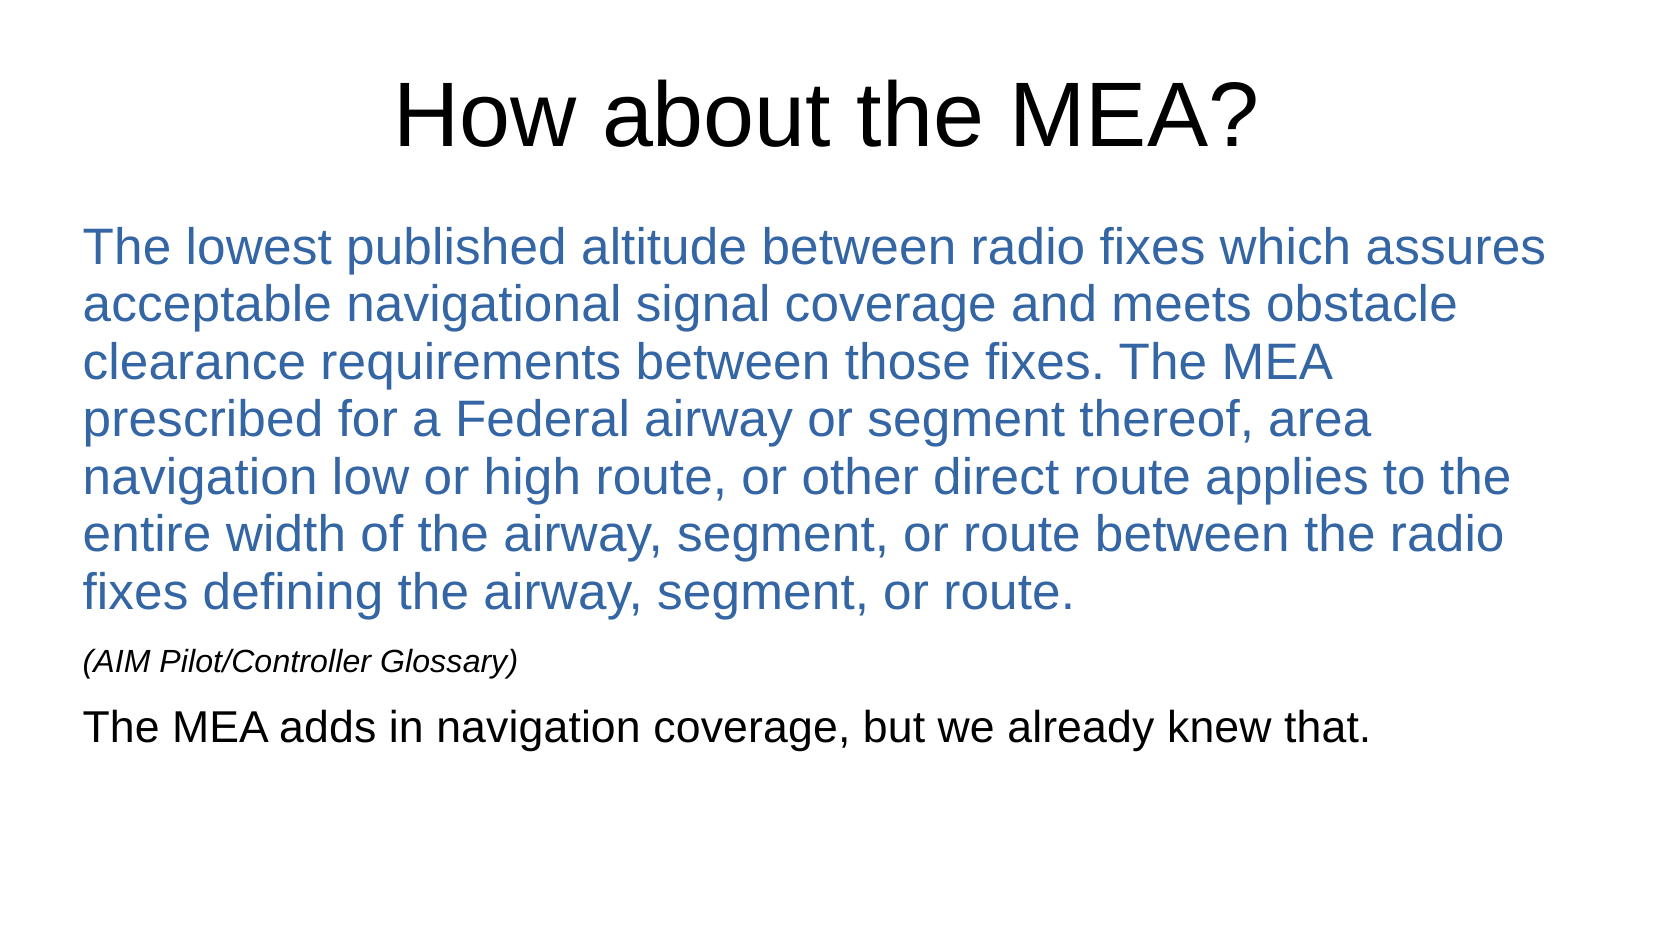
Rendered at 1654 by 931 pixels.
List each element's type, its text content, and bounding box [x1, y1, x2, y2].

title How about the MEA? [82, 37, 1571, 193]
list The lowest published altitude between radio fixes which assures acceptable navigational signal coverage and meets obstacle clearance requirements between those fixes. The MEA prescribed for a Federal airway or segment thereof, area navigation low or high route, or other direct route applies to the entire width of the airway, segment, or route between the radio fixes defining the airway, segment, or route. (AIM Pilot/Controller Glossary) The MEA adds in navigation coverage, but we already knew that. [82, 217, 1571, 758]
